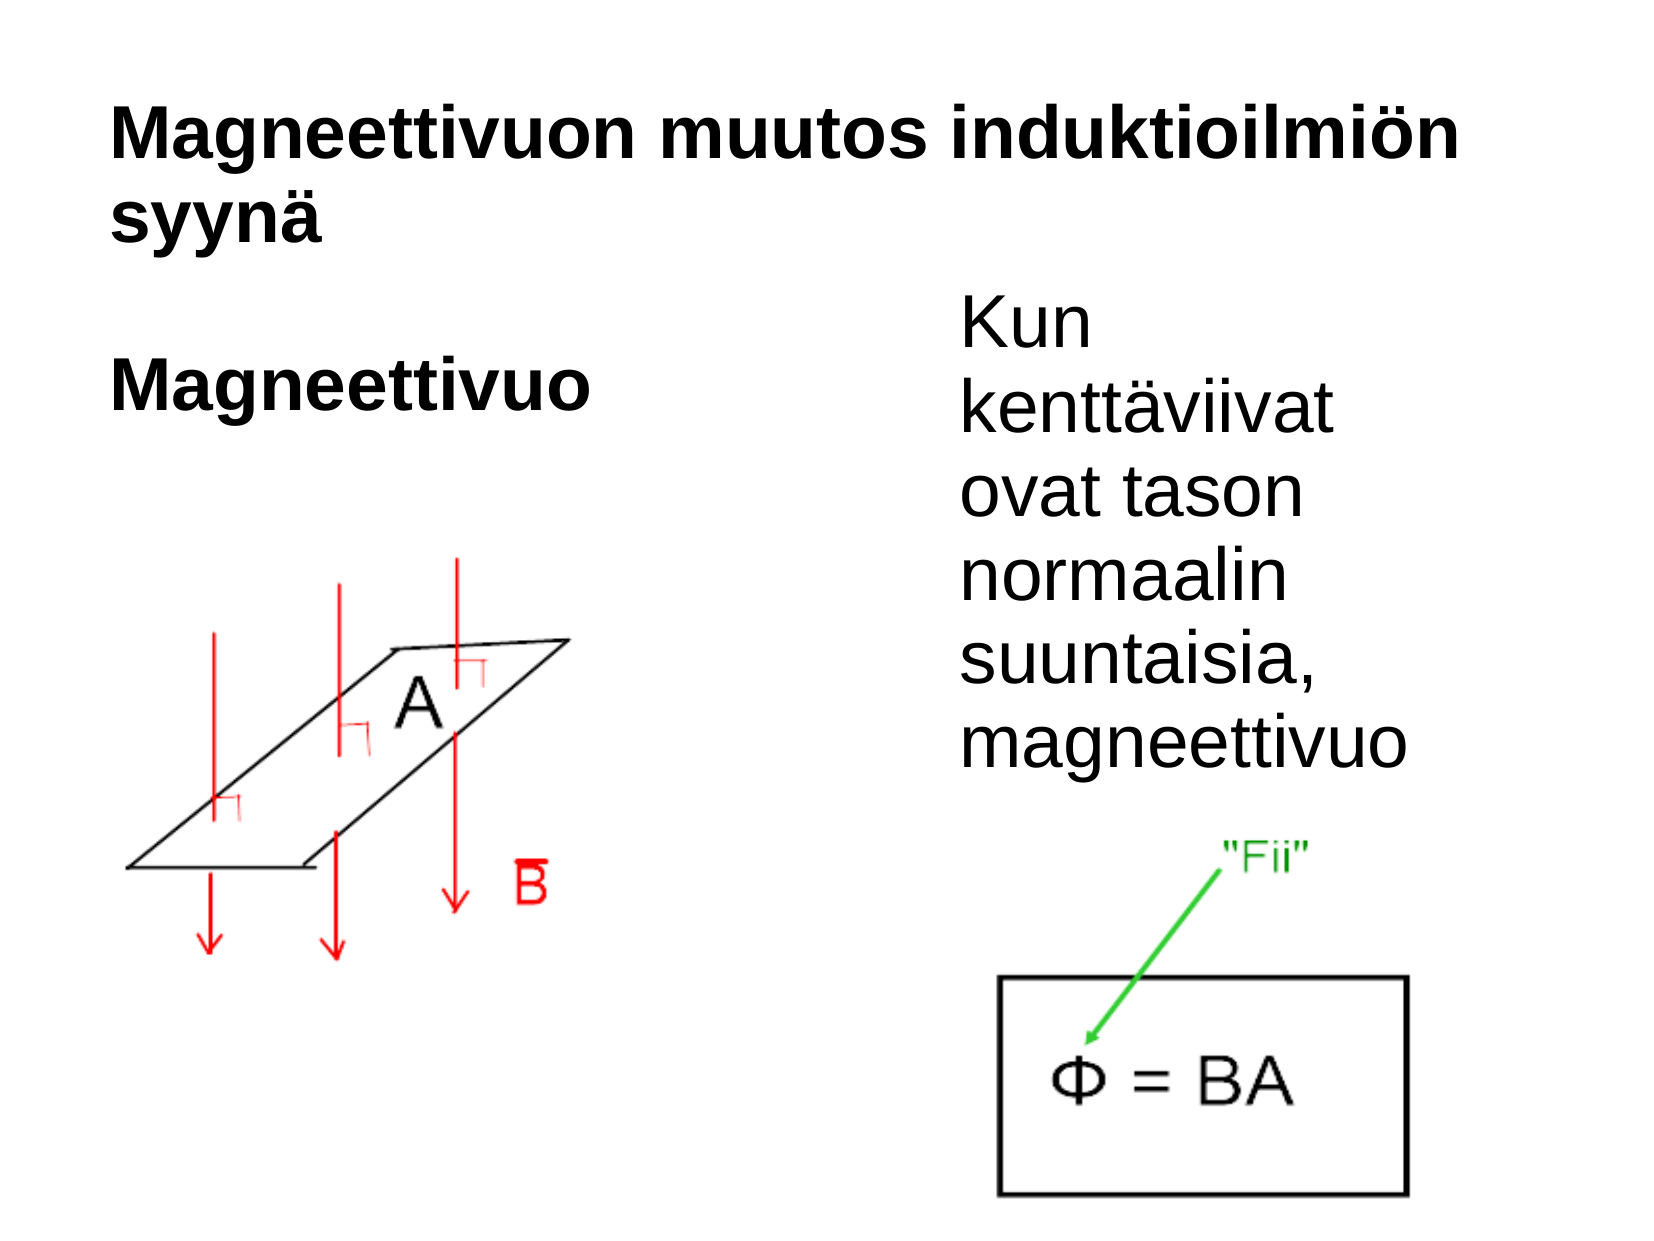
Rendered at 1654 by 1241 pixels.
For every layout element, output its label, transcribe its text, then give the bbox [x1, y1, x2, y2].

picture [88, 509, 606, 994]
text_box Kun kenttäviivat ovat tason normaalin suuntaisia, magneettivuo [944, 272, 1460, 792]
picture [968, 791, 1452, 1221]
text_box Magneettivuon muutos induktioilmiön syynä Magneettivuo [94, 82, 1595, 434]
